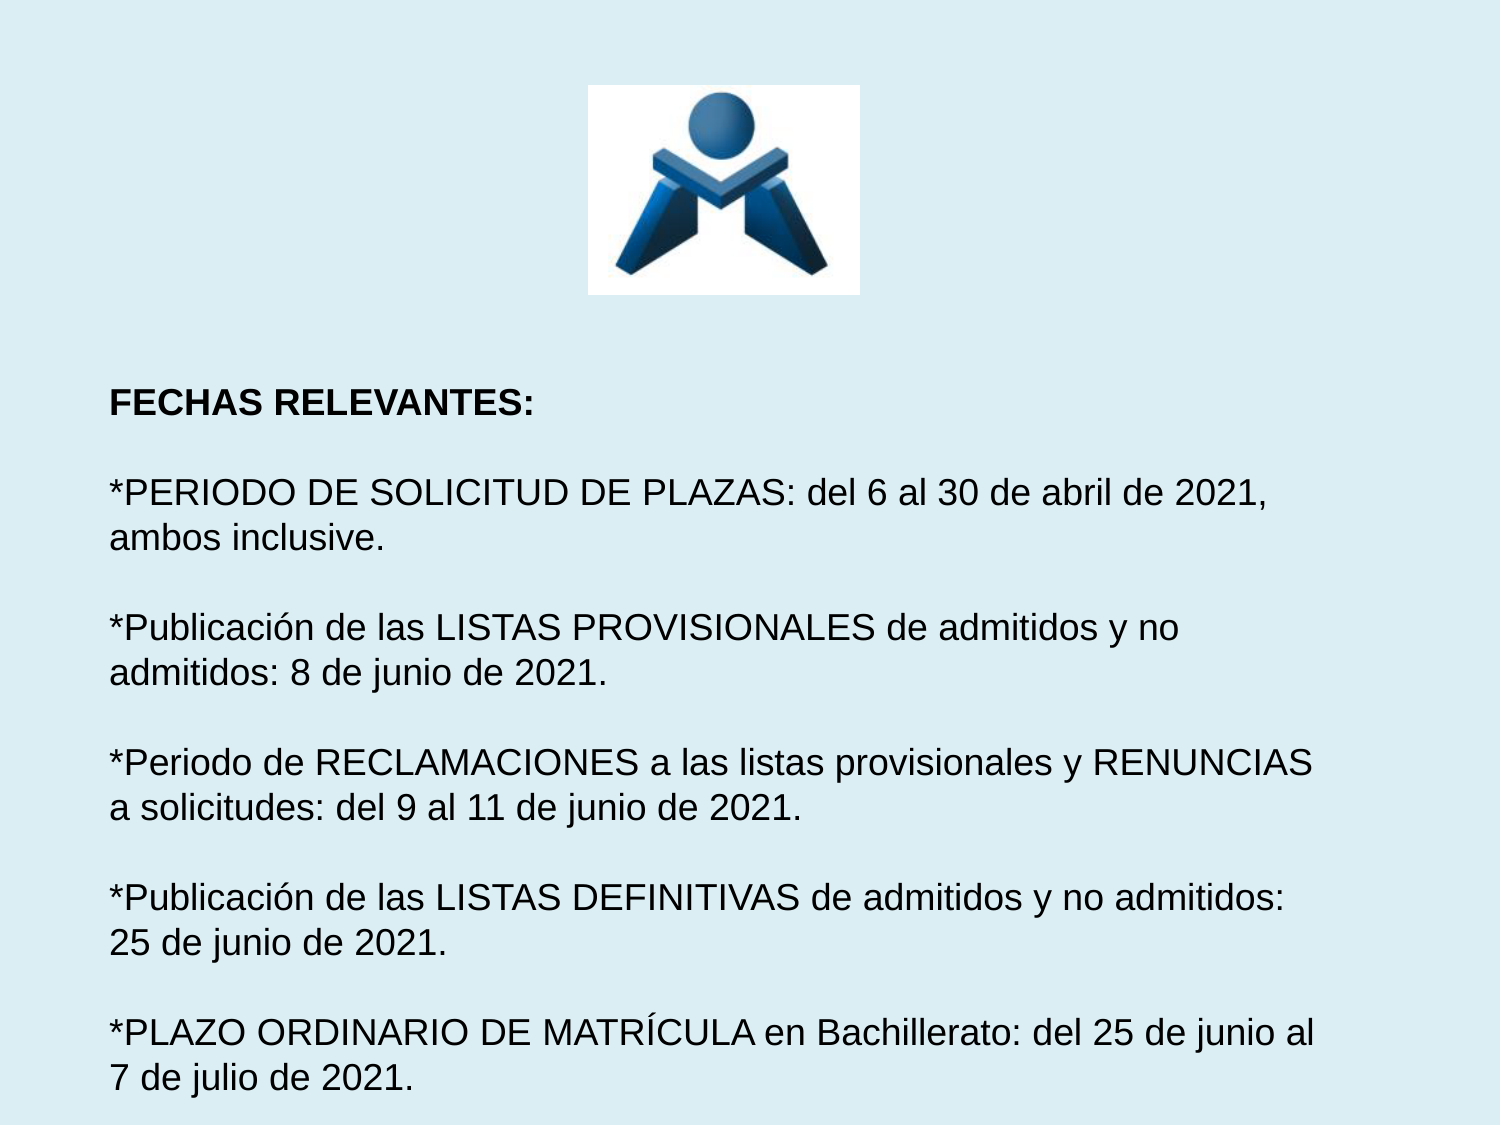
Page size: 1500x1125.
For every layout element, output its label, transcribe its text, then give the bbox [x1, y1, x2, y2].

picture [588, 85, 860, 295]
text_box FECHAS RELEVANTES: *PERIODO DE SOLICITUD DE PLAZAS: del 6 al 30 de abril de 2021, ambos inclusive. *Publicación de las LISTAS PROVISIONALES de admitidos y no admitidos: 8 de junio de 2021. *Periodo de RECLAMACIONES a las listas provisionales y RENUNCIAS a solicitudes: del 9 al 11 de junio de 2021. *Publicación de las LISTAS DEFINITIVAS de admitidos y no admitidos: 25 de junio de 2021. *PLAZO ORDINARIO DE MATRÍCULA en Bachillerato: del 25 de junio al 7 de julio de 2021. [94, 370, 1347, 1057]
